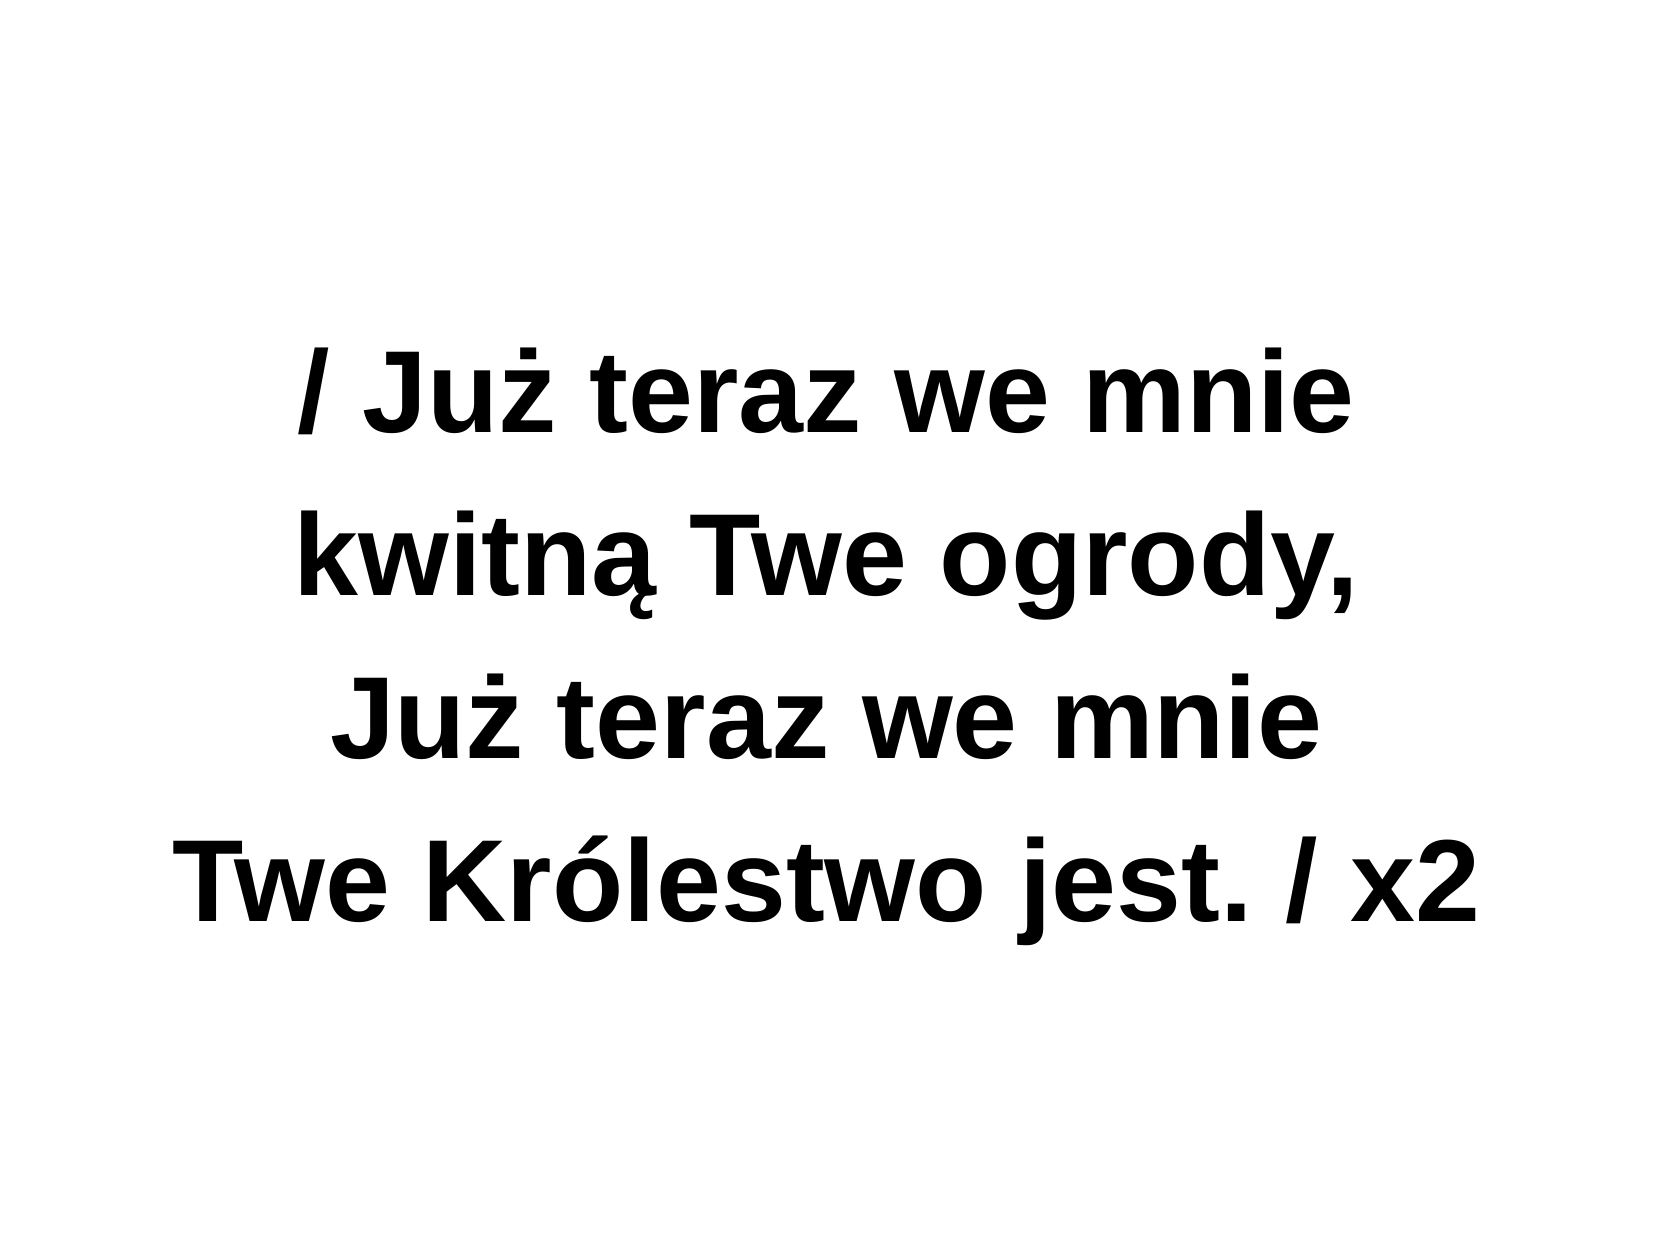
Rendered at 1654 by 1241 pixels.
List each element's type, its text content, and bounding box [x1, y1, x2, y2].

subtitle / Już teraz we mnie kwitną Twe ogrody, Już teraz we mnie Twe Królestwo jest. / x2 [0, 0, 1654, 1241]
